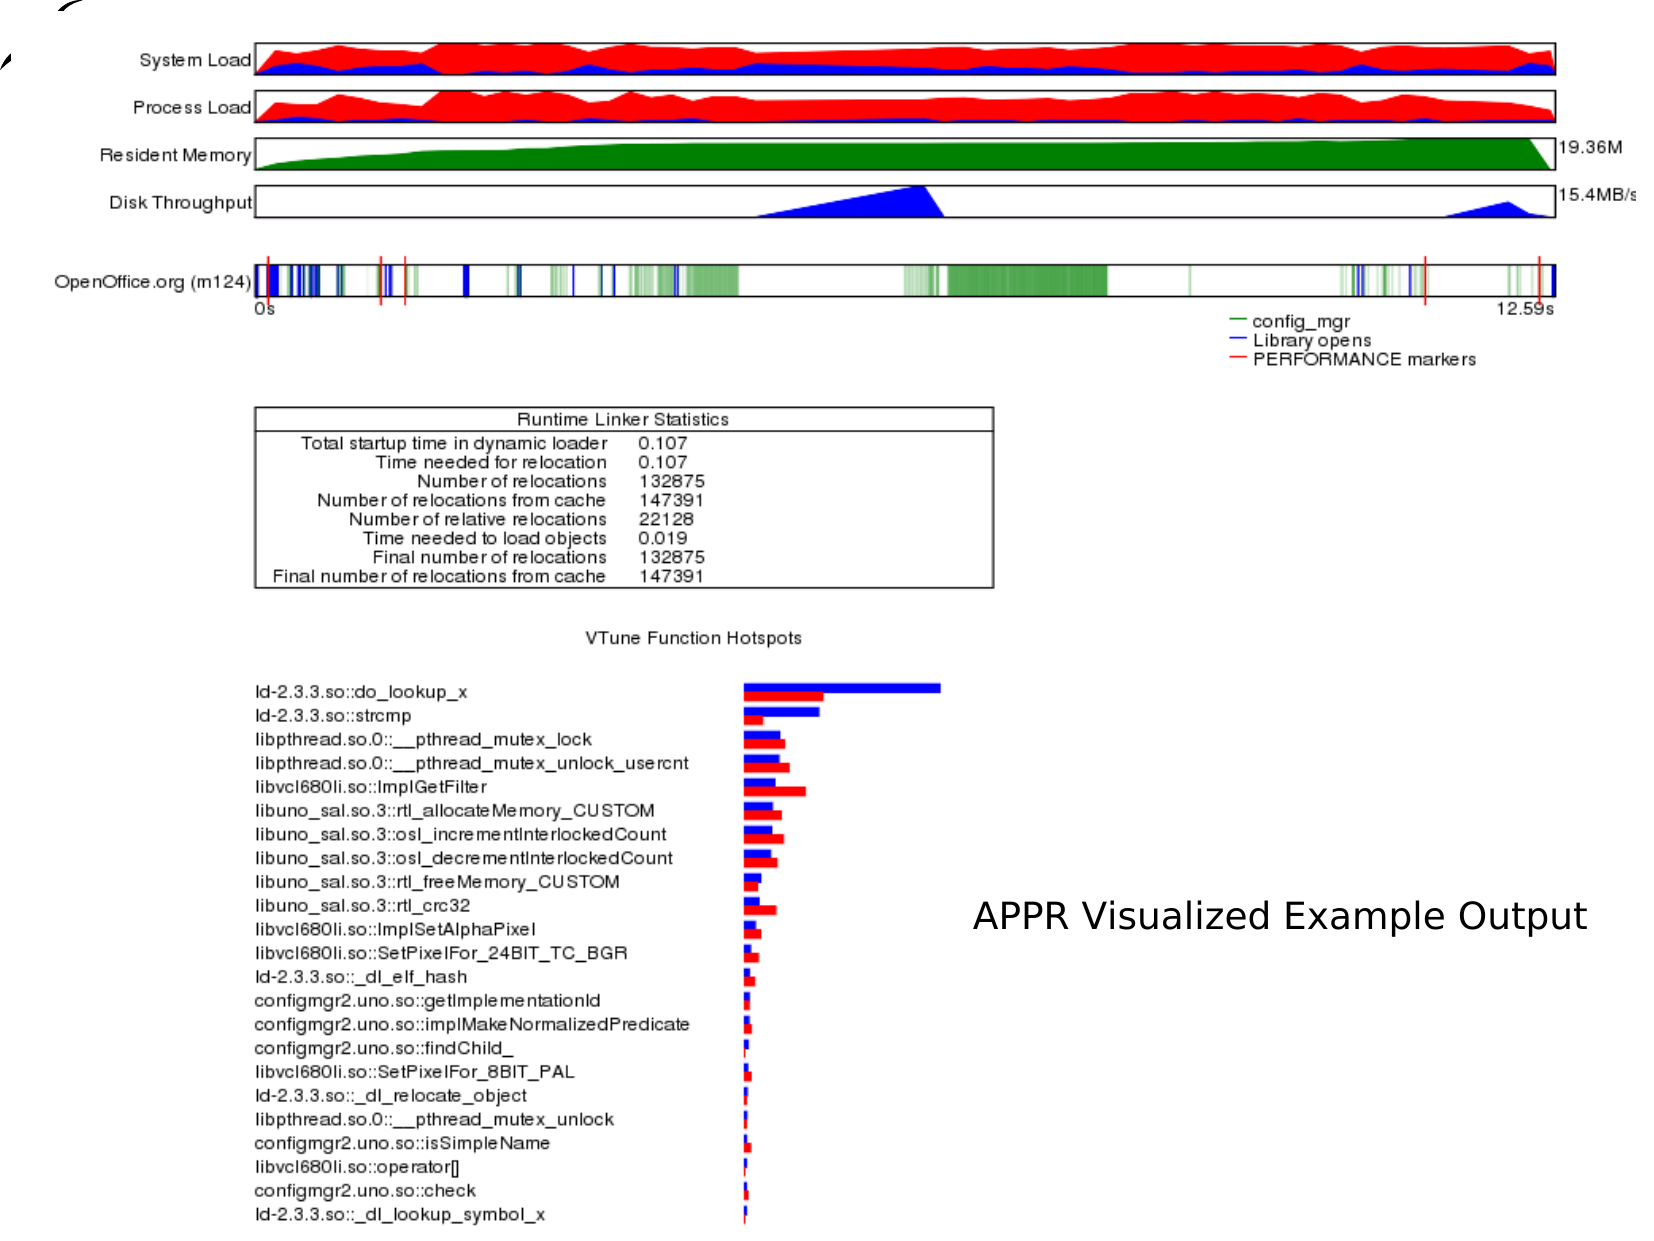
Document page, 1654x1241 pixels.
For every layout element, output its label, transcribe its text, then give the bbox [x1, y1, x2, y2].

text_box APPR Visualized Example Output [972, 894, 1601, 939]
title APPR – Demo [0, 0, 1654, 121]
picture [11, 11, 1636, 1227]
